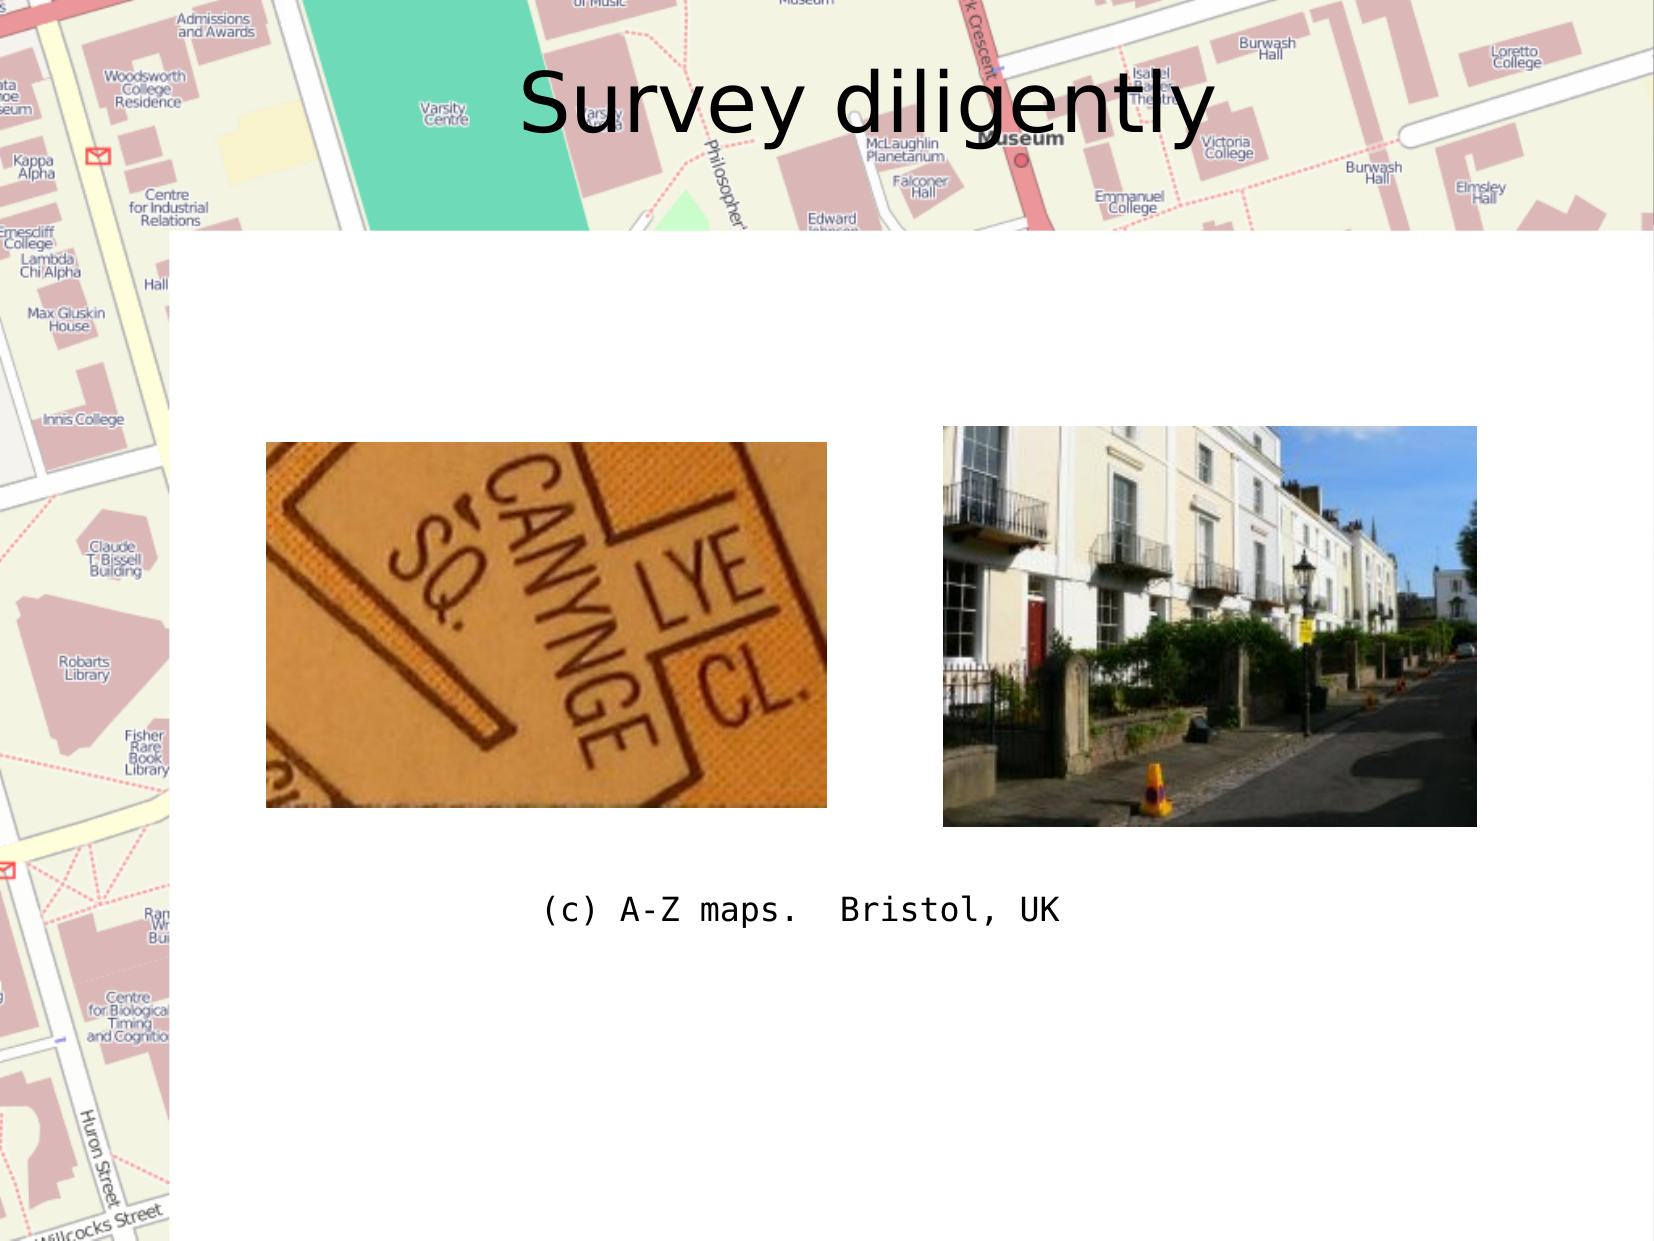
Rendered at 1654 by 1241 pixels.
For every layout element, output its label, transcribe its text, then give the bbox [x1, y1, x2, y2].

subtitle (c) A-Z maps. Bristol, UK [244, 476, 1595, 1152]
title Survey diligently [124, 0, 1613, 208]
picture [0, 0, 1654, 1241]
